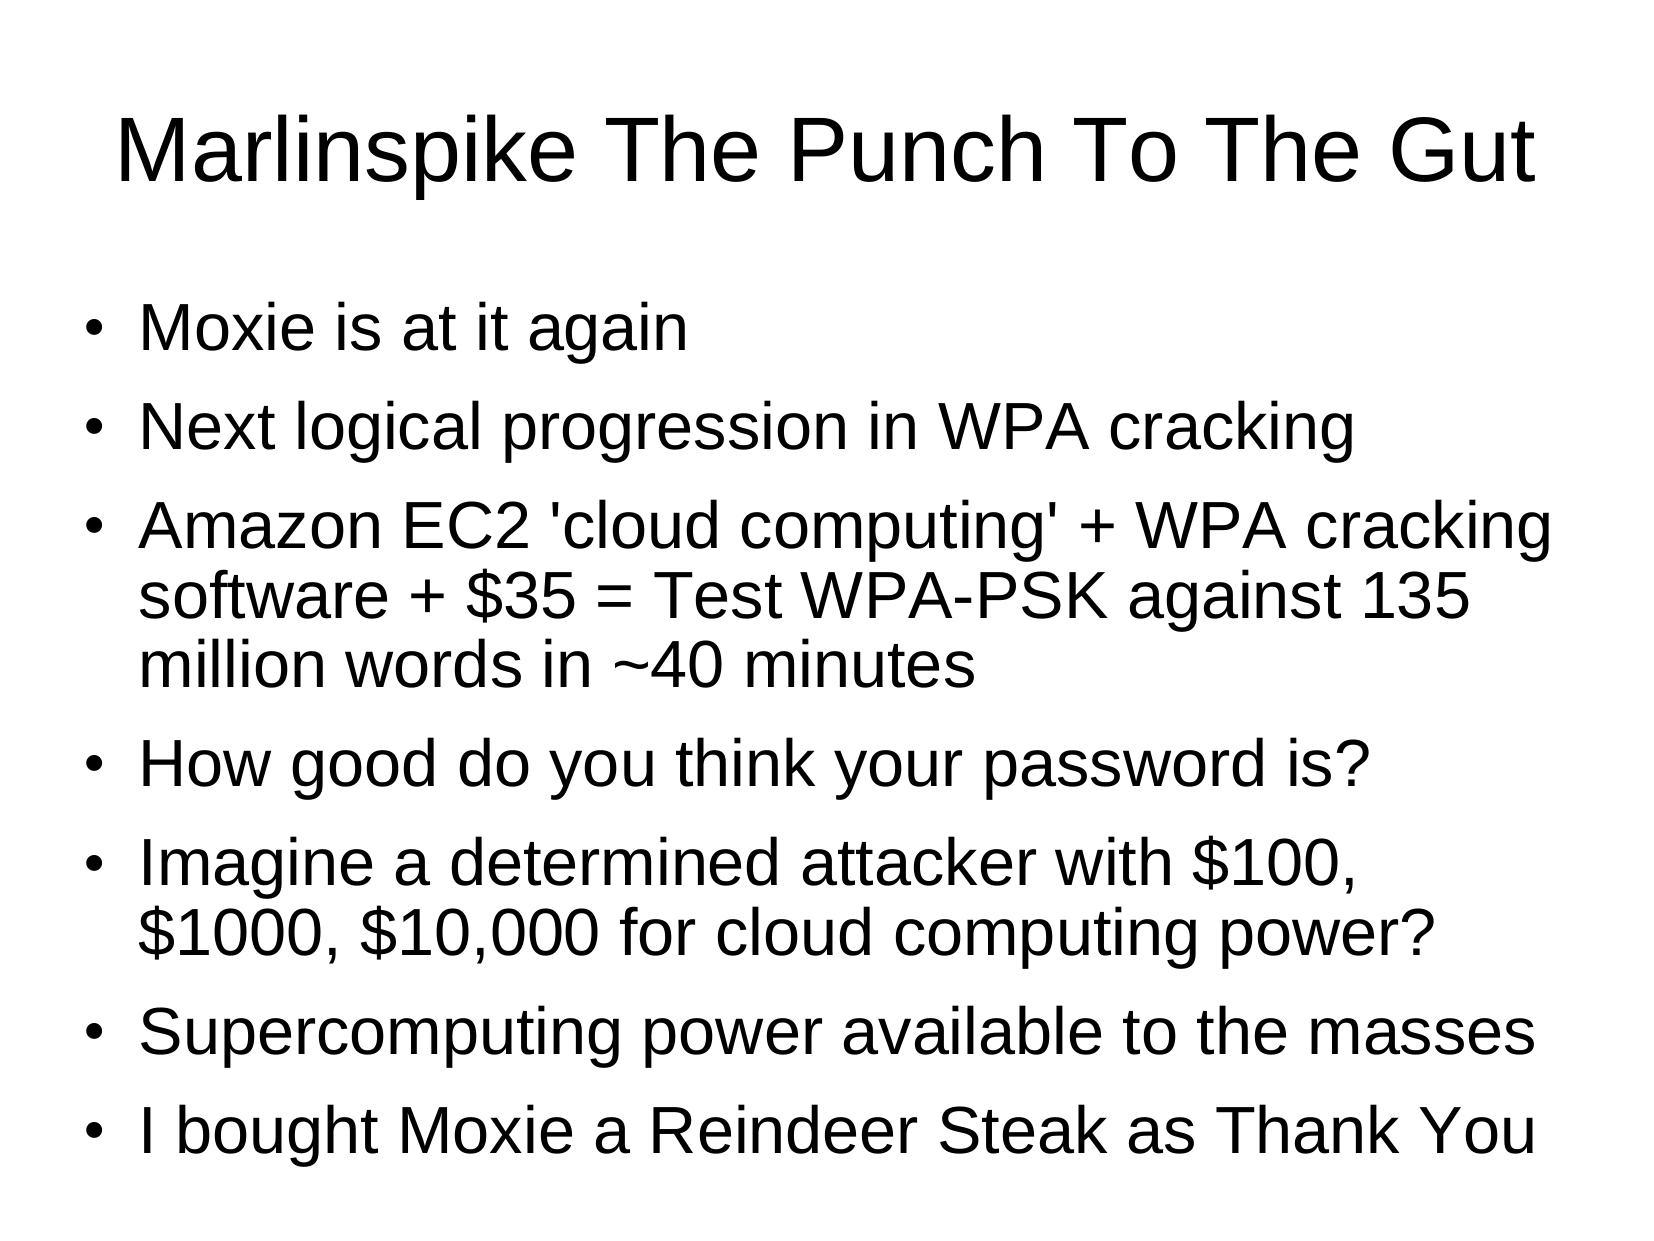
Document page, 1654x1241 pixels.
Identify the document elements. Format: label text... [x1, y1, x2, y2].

title Marlinspike The Punch To The Gut [82, 49, 1571, 257]
list Moxie is at it again Next logical progression in WPA cracking Amazon EC2 'cloud computing' + WPA cracking software + $35 = Test WPA-PSK against 135 million words in ~40 minutes How good do you think your password is? Imagine a determined attacker with $100, $1000, $10,000 for cloud computing power? Supercomputing power available to the masses I bought Moxie a Reindeer Steak as Thank You [82, 290, 1571, 1109]
